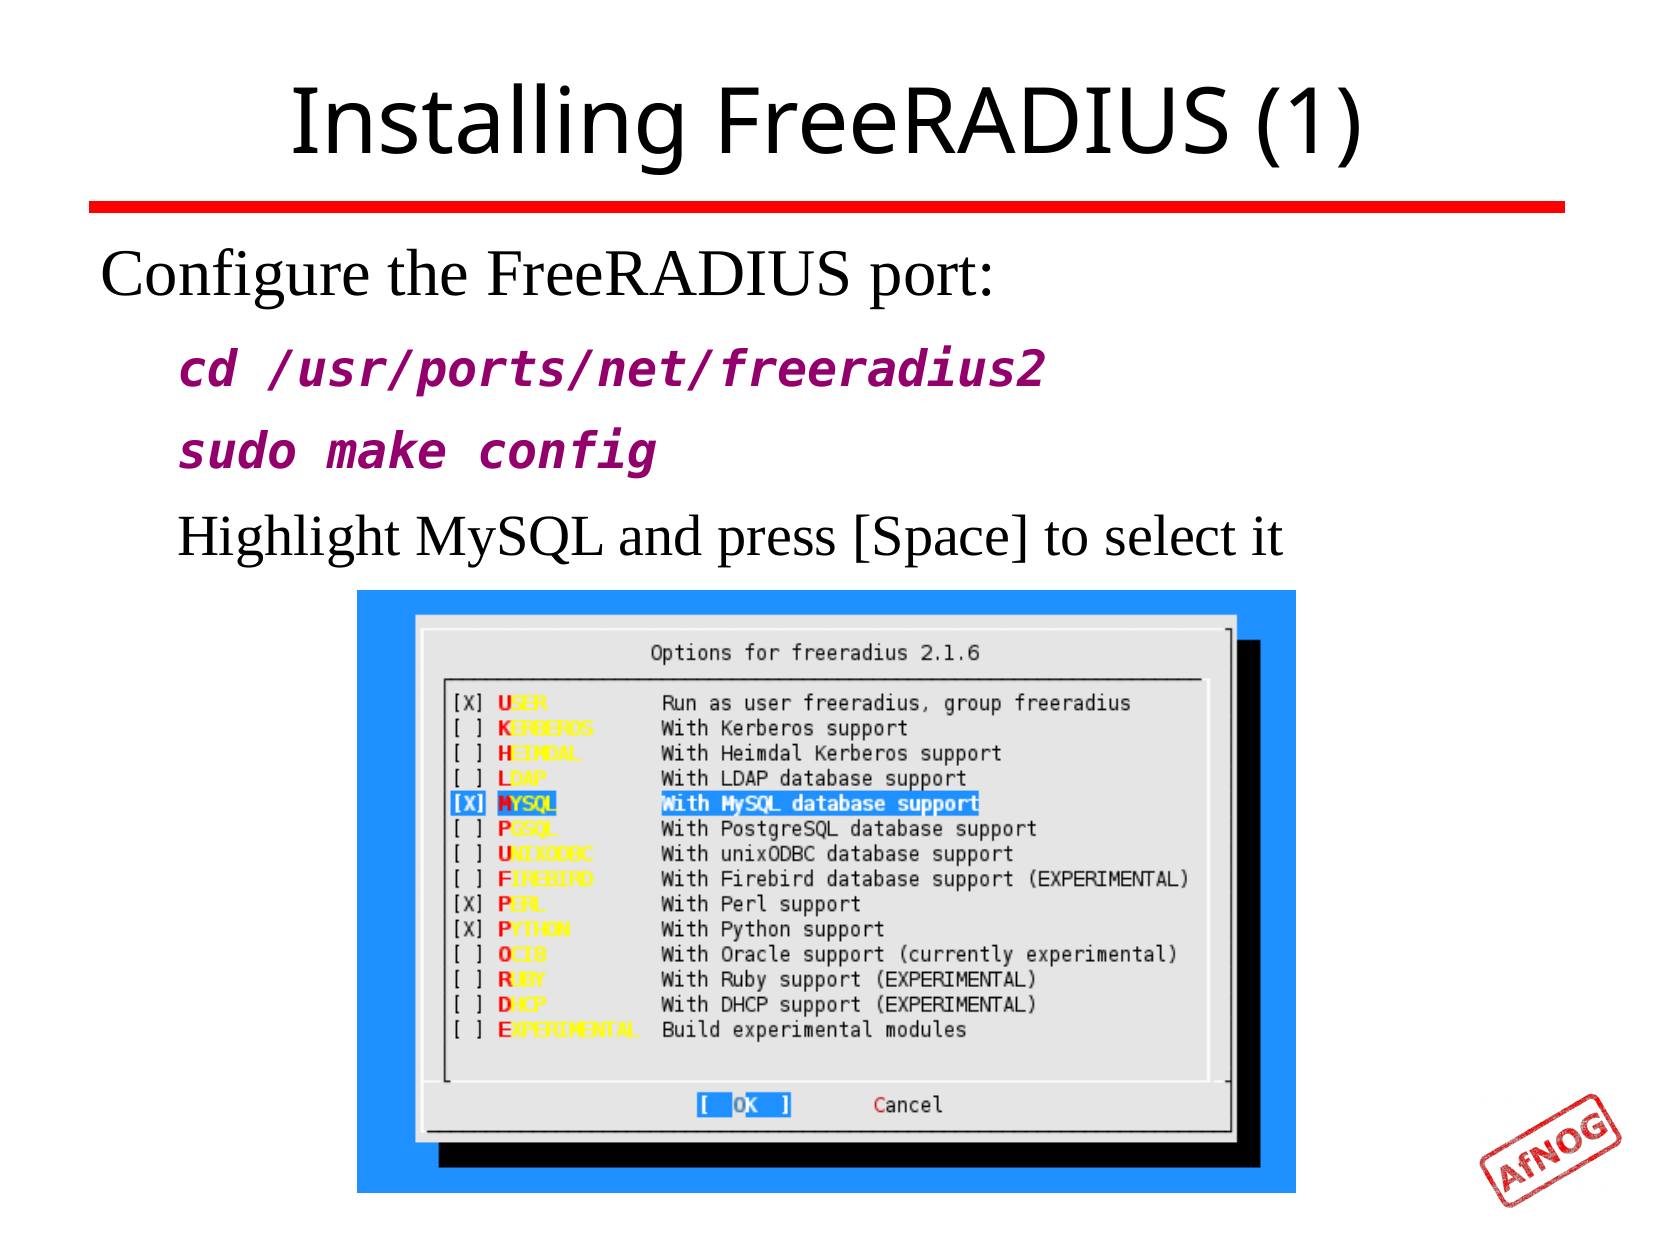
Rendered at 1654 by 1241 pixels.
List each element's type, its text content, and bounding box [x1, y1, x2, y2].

list Configure the FreeRADIUS port: cd /usr/ports/net/freeradius2 sudo make config Highlight MySQL and press [Space] to select it [82, 236, 1571, 1108]
picture [1476, 1090, 1625, 1211]
picture [357, 590, 1296, 1193]
title Installing FreeRADIUS (1) [88, 36, 1565, 200]
